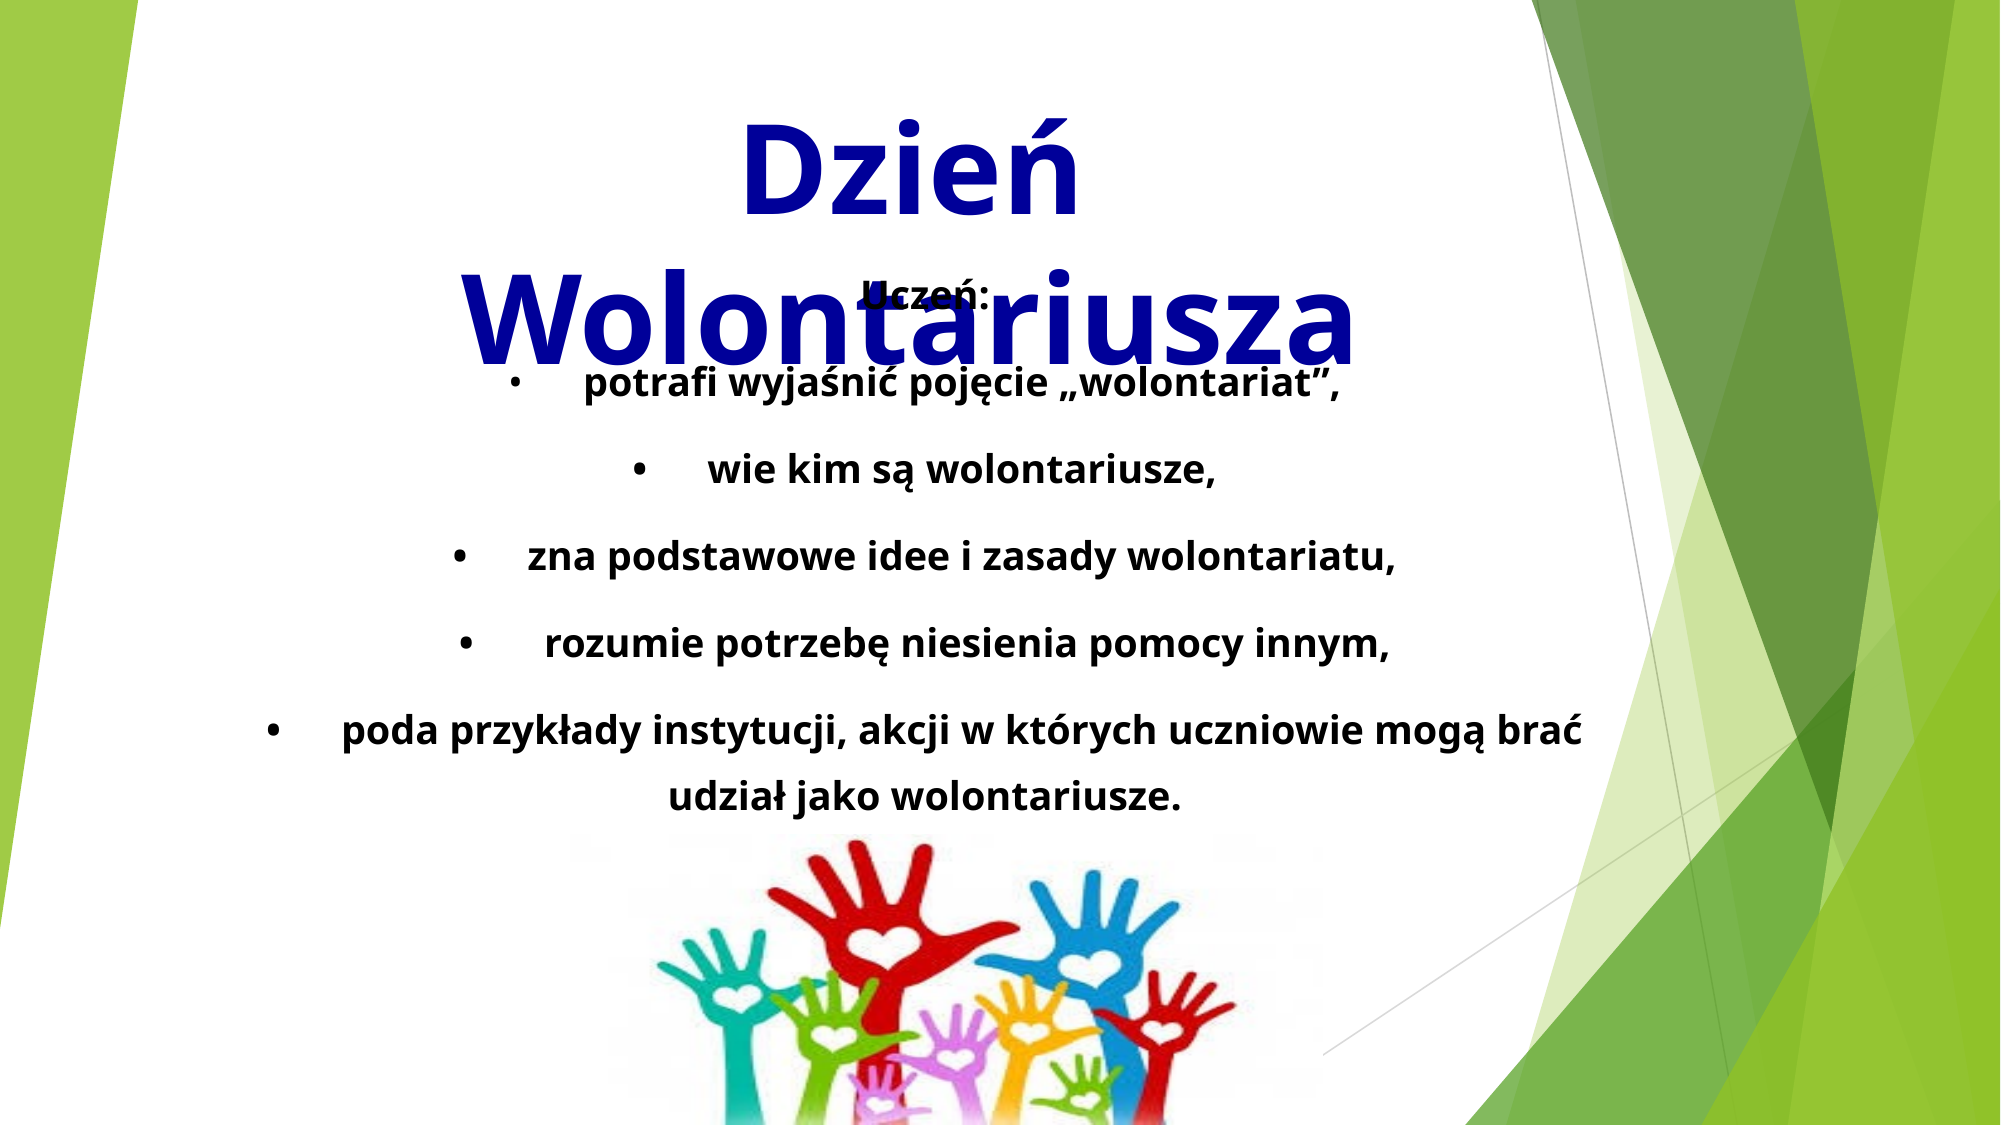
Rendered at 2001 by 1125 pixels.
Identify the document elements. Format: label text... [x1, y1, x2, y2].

picture [570, 846, 1323, 1125]
title Dzień Wolontariusza [288, 81, 1534, 216]
subtitle Uczeń: • potrafi wyjaśnić pojęcie „wolontariat”, • wie kim są wolontariusze, • zna podstawowe idee i zasady wolontariatu, • rozumie potrzebę niesienia pomocy innym, • poda przykłady instytucji, akcji w których uczniowie mogą brać udział jako wolontariusze. [234, 243, 1616, 846]
